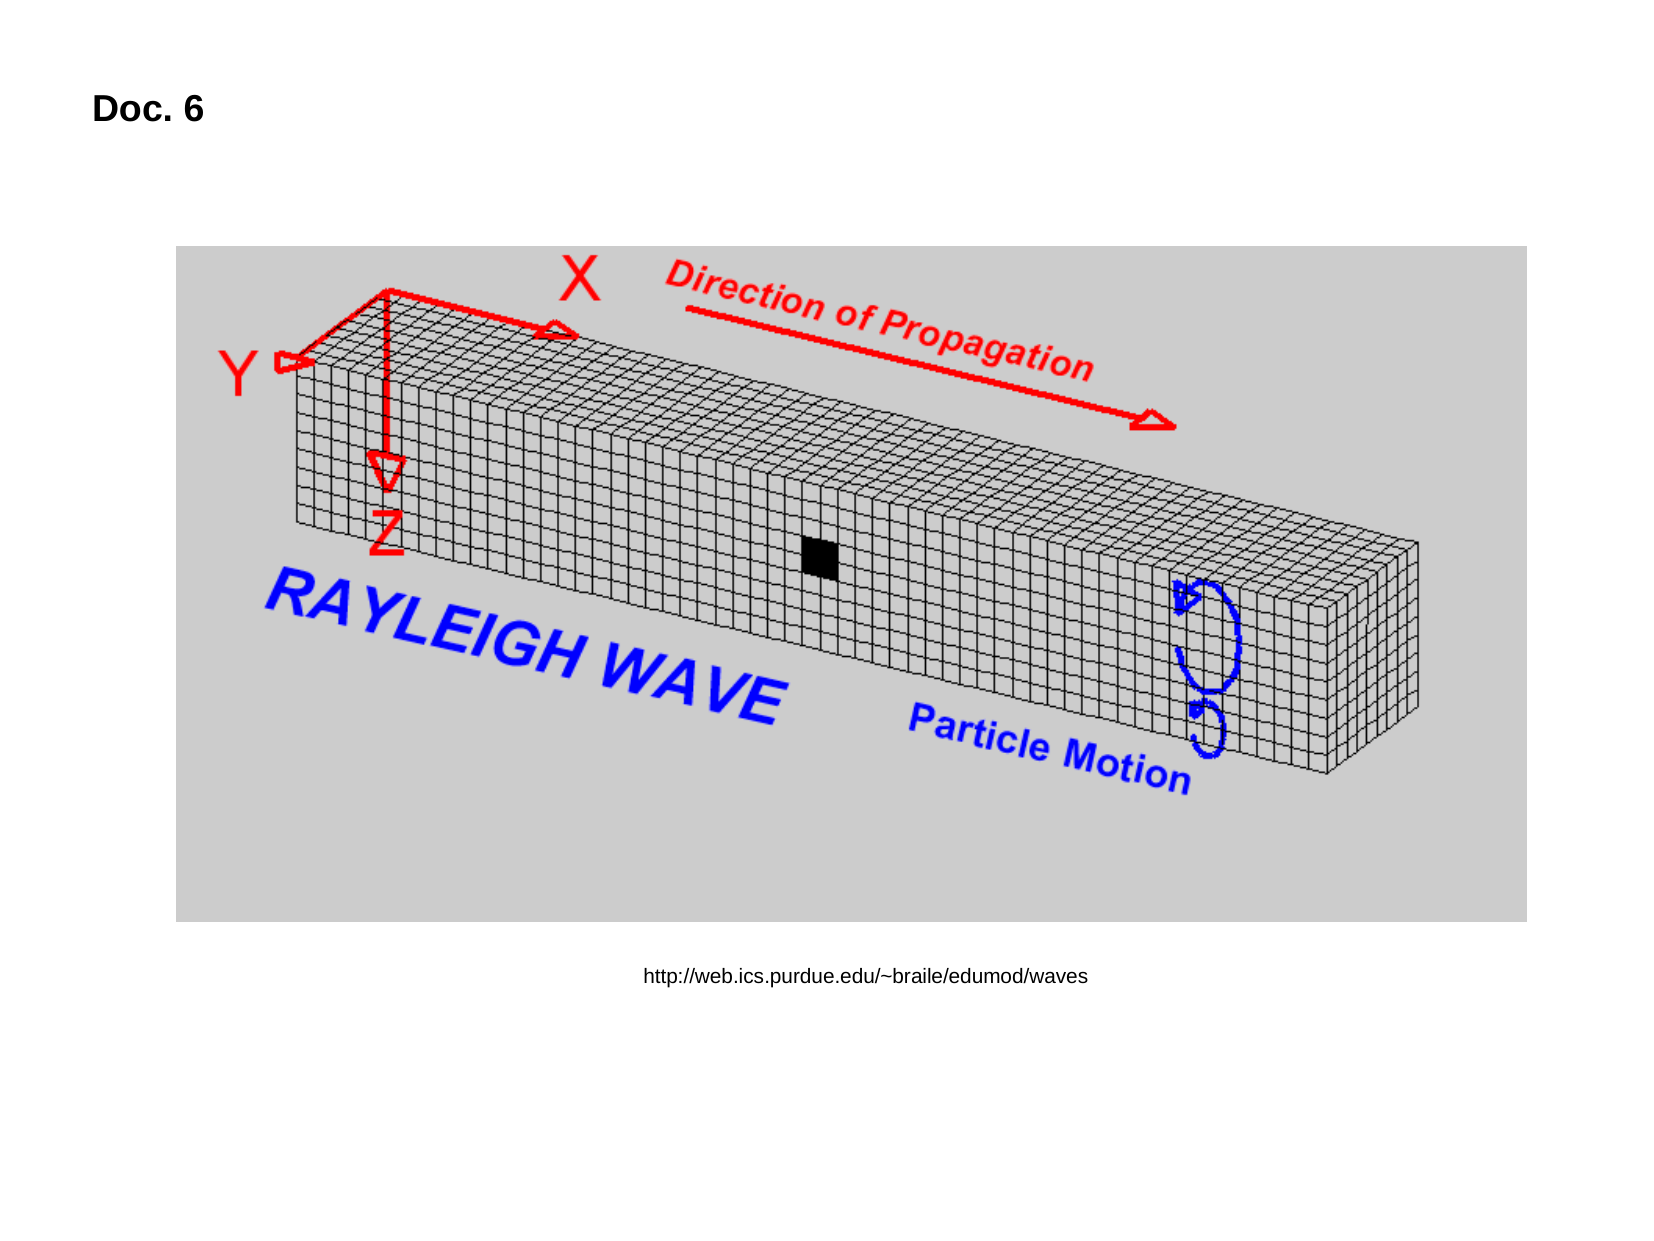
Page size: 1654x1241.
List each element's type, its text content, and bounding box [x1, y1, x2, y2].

text_box Doc. 6 [77, 80, 199, 144]
text_box http://web.ics.purdue.edu/~braile/edumod/waves [628, 957, 1025, 999]
picture [176, 246, 1527, 922]
